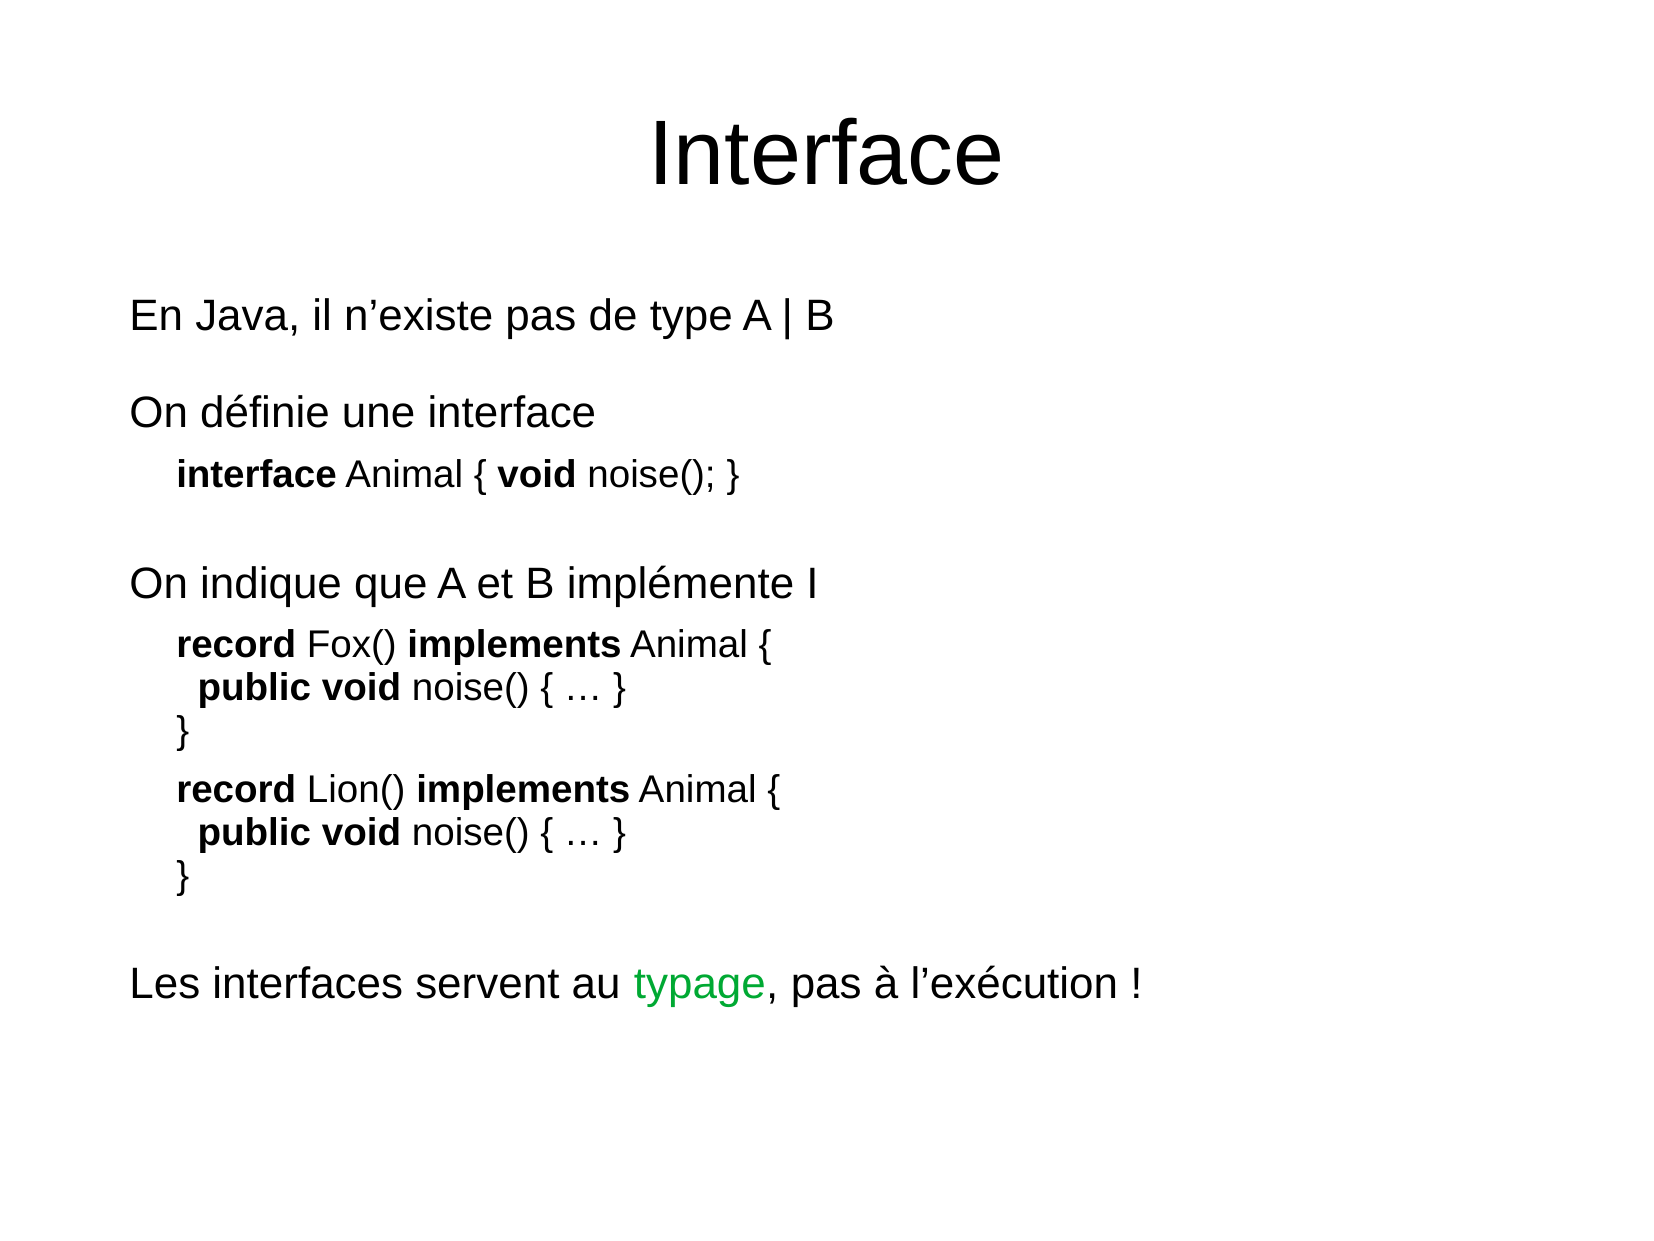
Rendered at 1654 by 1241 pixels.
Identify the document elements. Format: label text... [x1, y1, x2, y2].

list En Java, il n’existe pas de type A | B On définie une interface interface Animal { void noise(); } On indique que A et B implémente I record Fox() implements Animal { public void noise() { … } } record Lion() implements Animal { public void noise() { … } } Les interfaces servent au typage, pas à l’exécution ! [82, 290, 1571, 1010]
title Interface [82, 49, 1571, 257]
